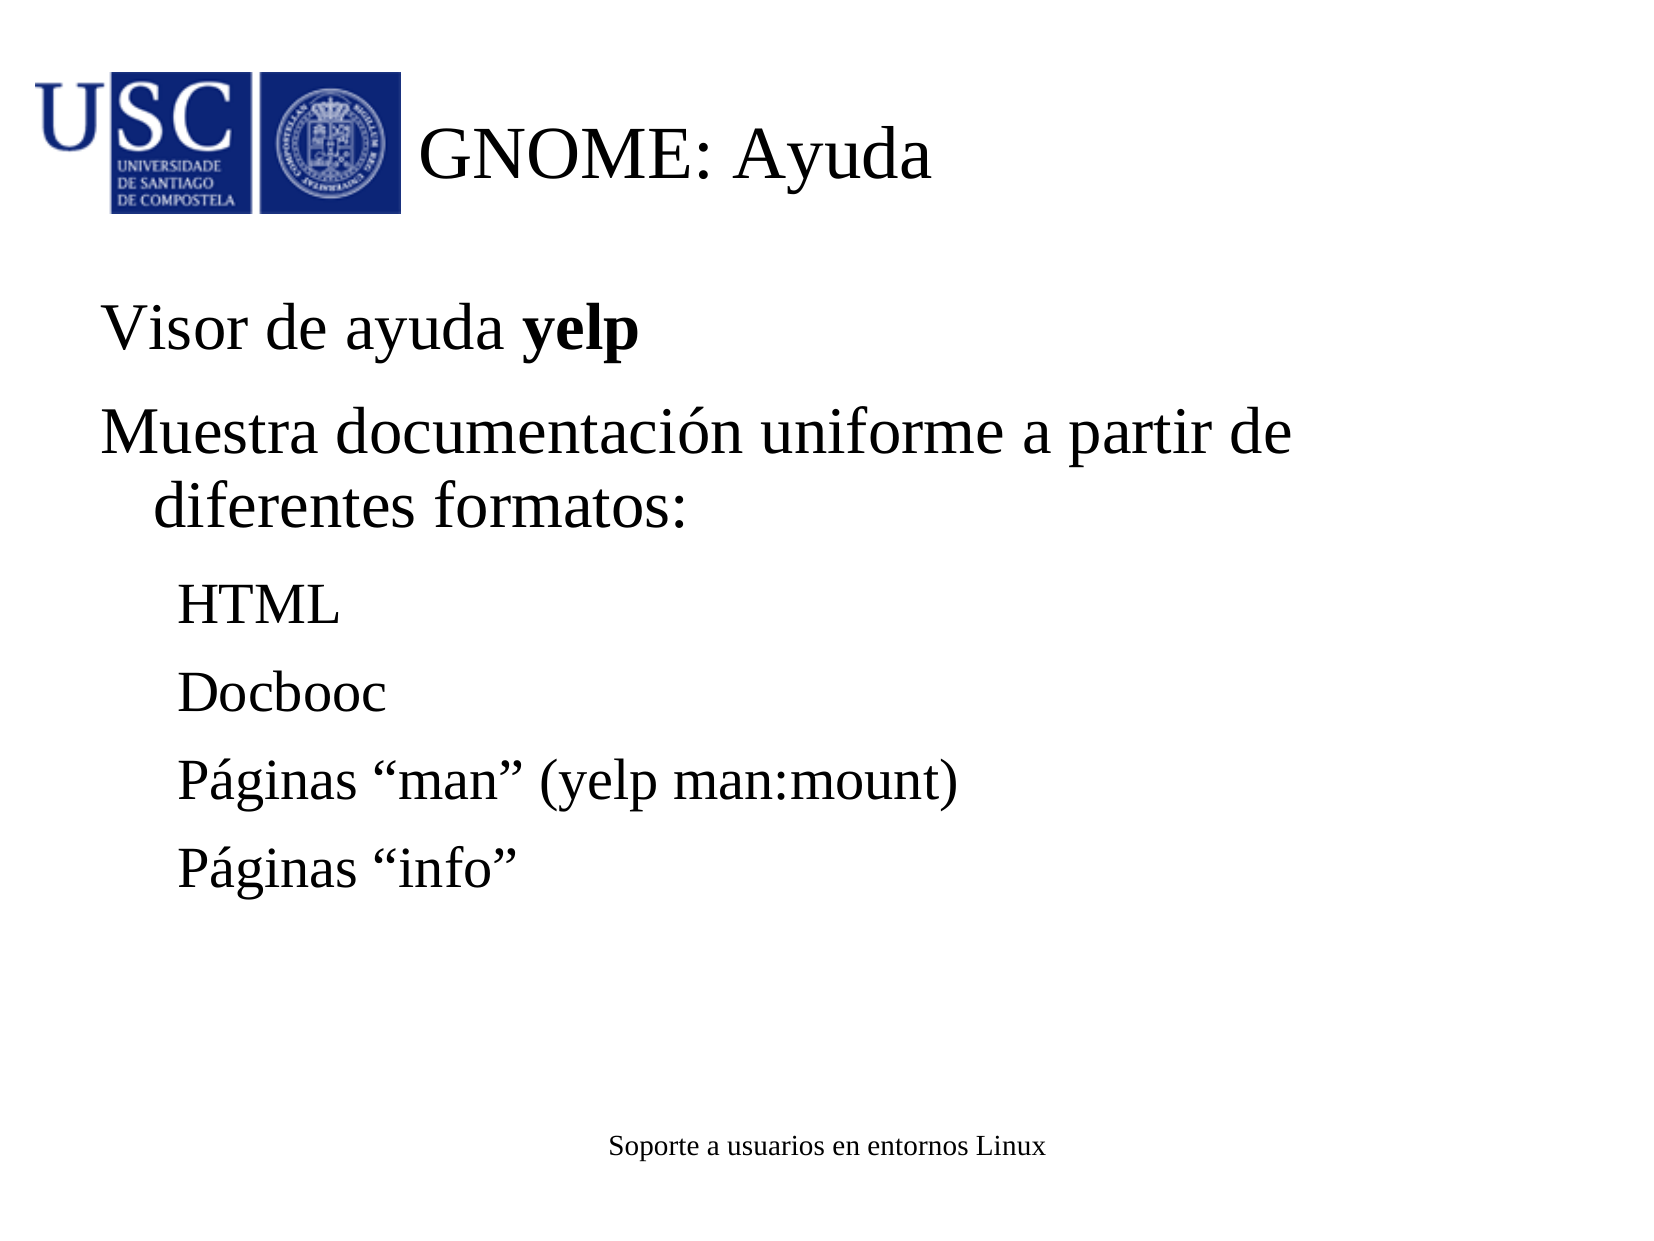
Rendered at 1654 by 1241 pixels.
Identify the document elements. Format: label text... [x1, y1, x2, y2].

title GNOME: Ayuda [418, 49, 1571, 257]
list Visor de ayuda yelp Muestra documentación uniforme a partir de diferentes formatos: HTML Docbooc Páginas “man” (yelp man:mount) Páginas “info” [82, 290, 1571, 1109]
picture [35, 72, 401, 214]
